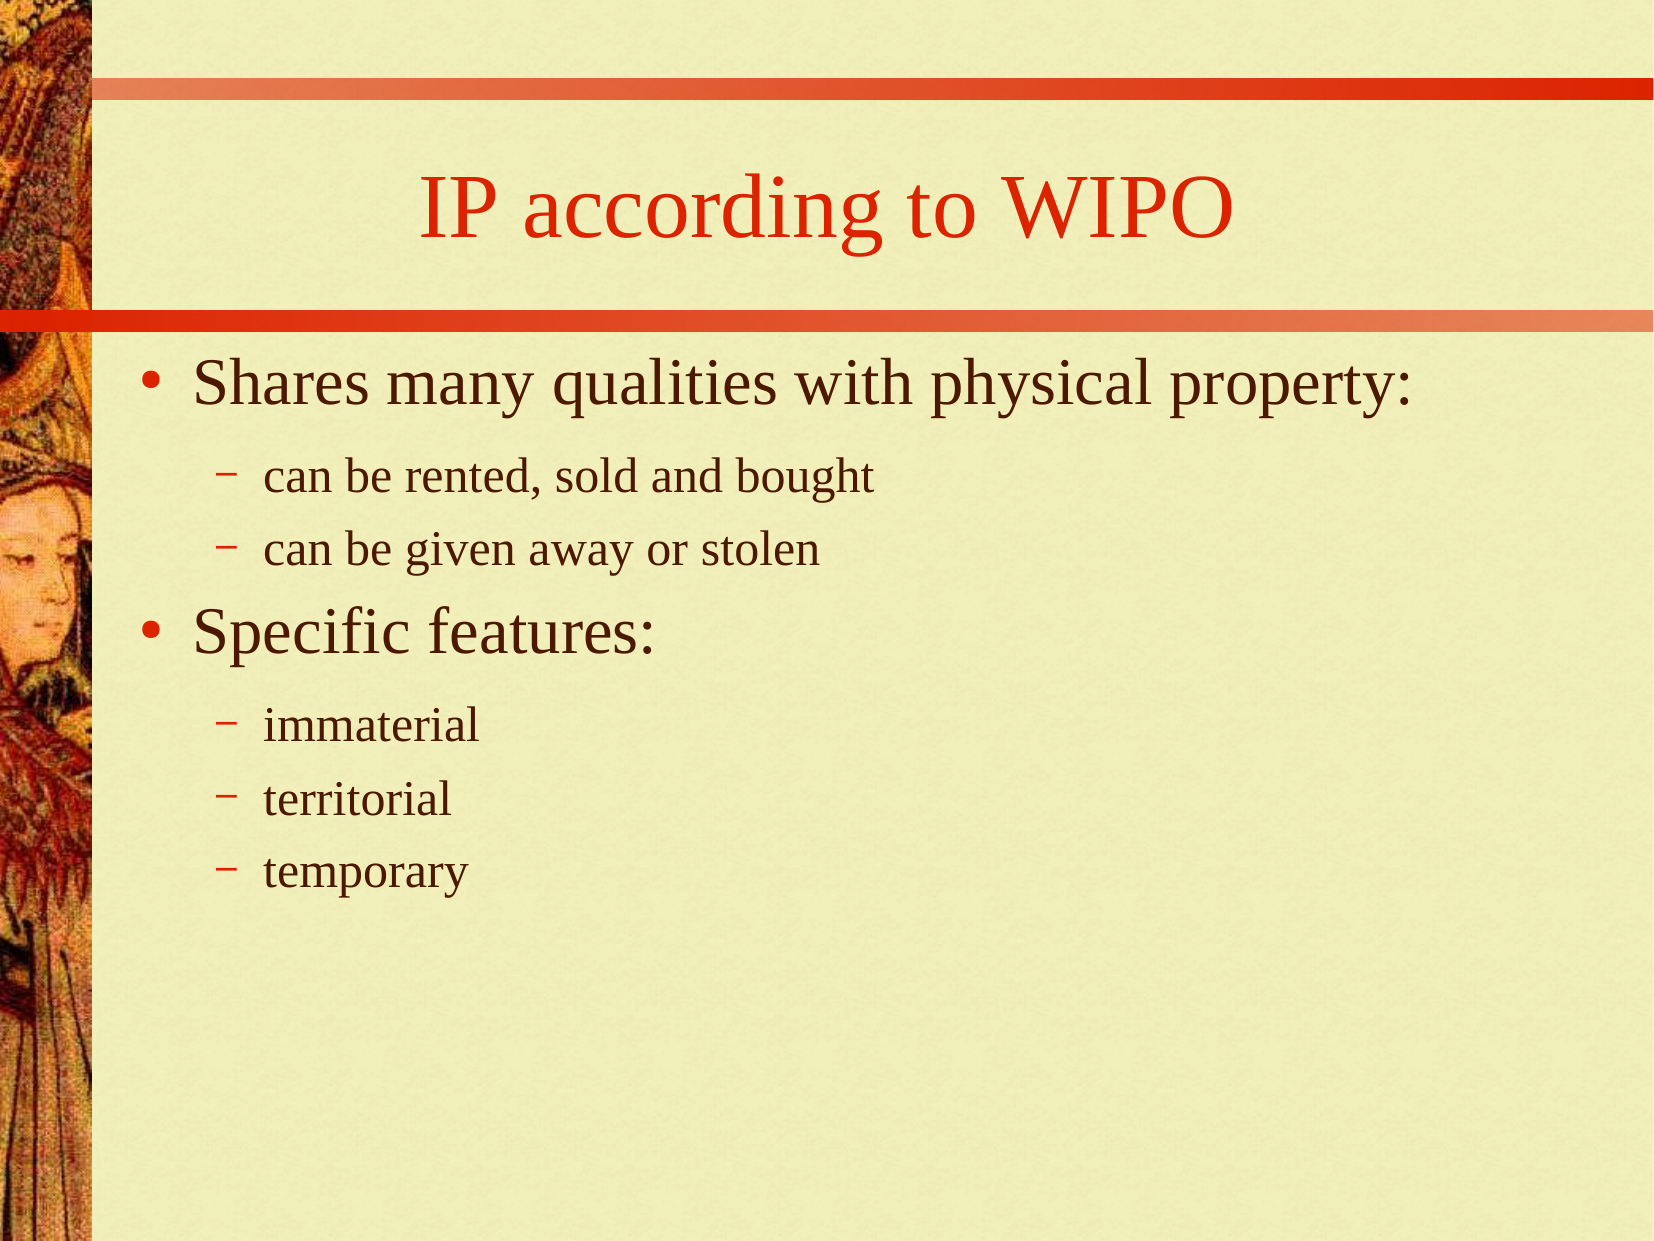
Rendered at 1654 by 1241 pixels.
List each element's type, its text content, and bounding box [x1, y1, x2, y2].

picture [0, 0, 1654, 310]
title IP according to WIPO [121, 102, 1534, 311]
picture [0, 332, 1654, 1241]
list Shares many qualities with physical property: can be rented, sold and bought can be given away or stolen Specific features: immaterial territorial temporary [121, 344, 1534, 1127]
